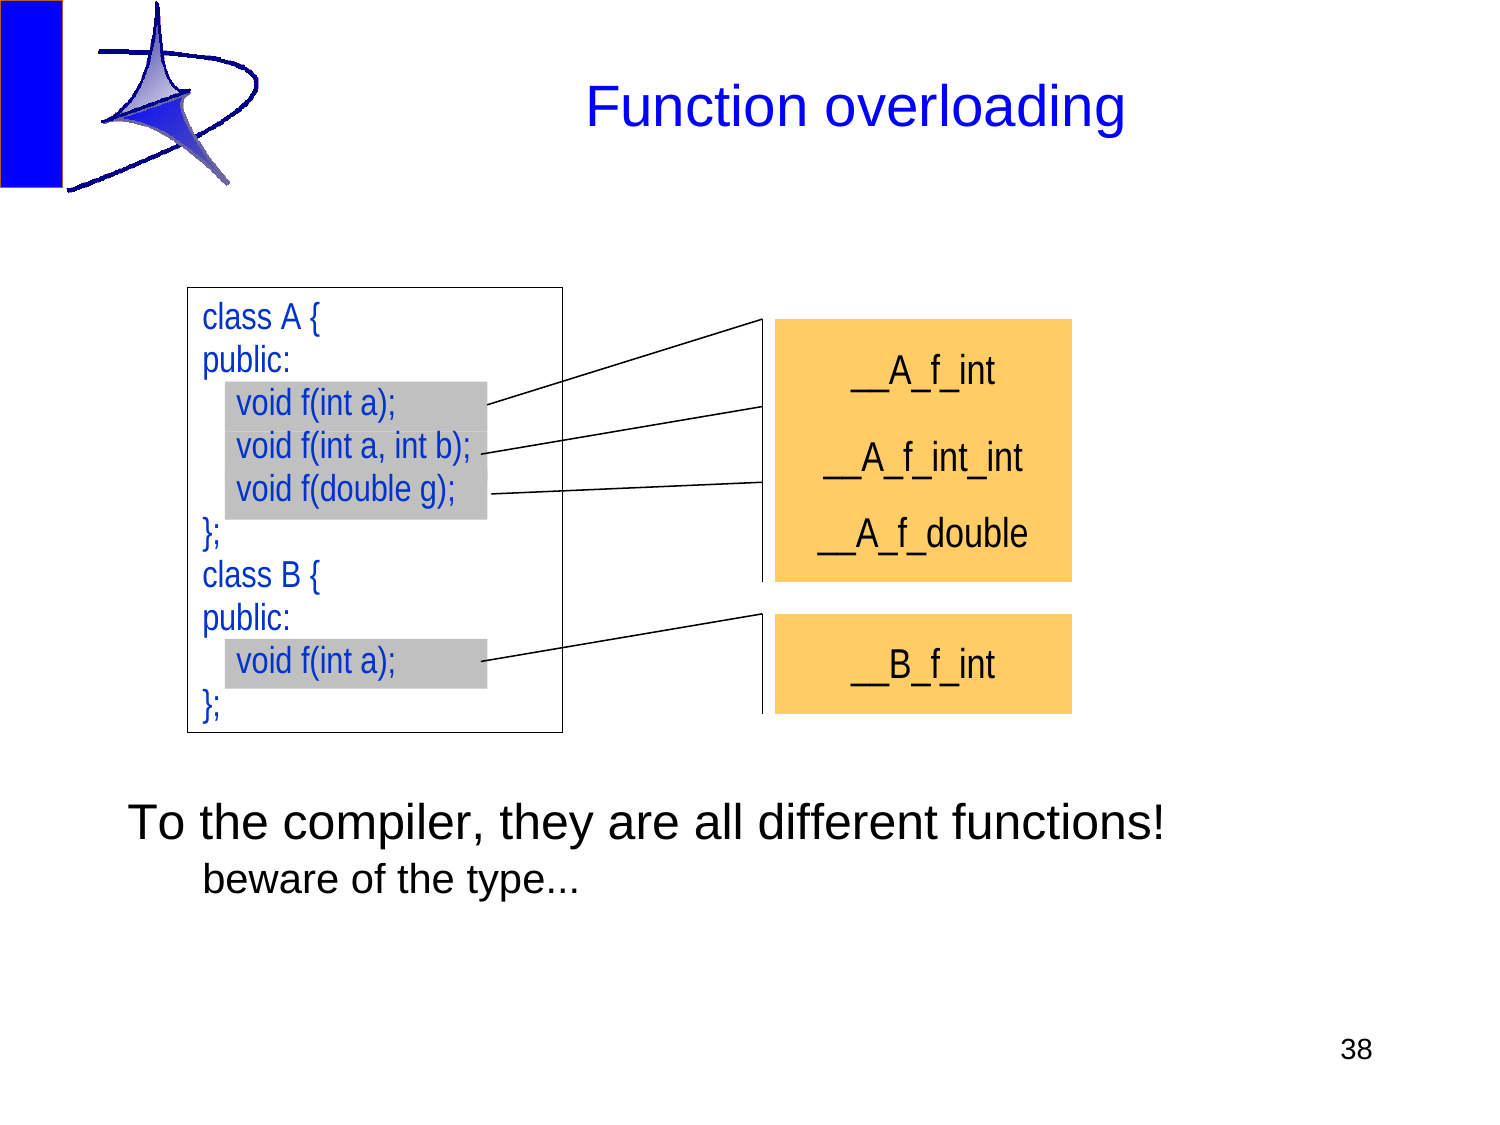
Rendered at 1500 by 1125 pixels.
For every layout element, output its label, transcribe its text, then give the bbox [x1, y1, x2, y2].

title Function overloading [262, 24, 1450, 188]
picture [62, 0, 263, 197]
text_box __A_f_int [775, 319, 1072, 407]
text_box class A { public: void f(int a); void f(int a, int b); void f(double g); }; class B { public: void f(int a); }; [187, 287, 563, 733]
text_box __A_f_double [775, 507, 1072, 582]
text_box __A_f_int_int [775, 407, 1072, 507]
list To the compiler, they are all different functions! beware of the type... [112, 791, 1450, 917]
text_box __B_f_int [775, 614, 1072, 714]
